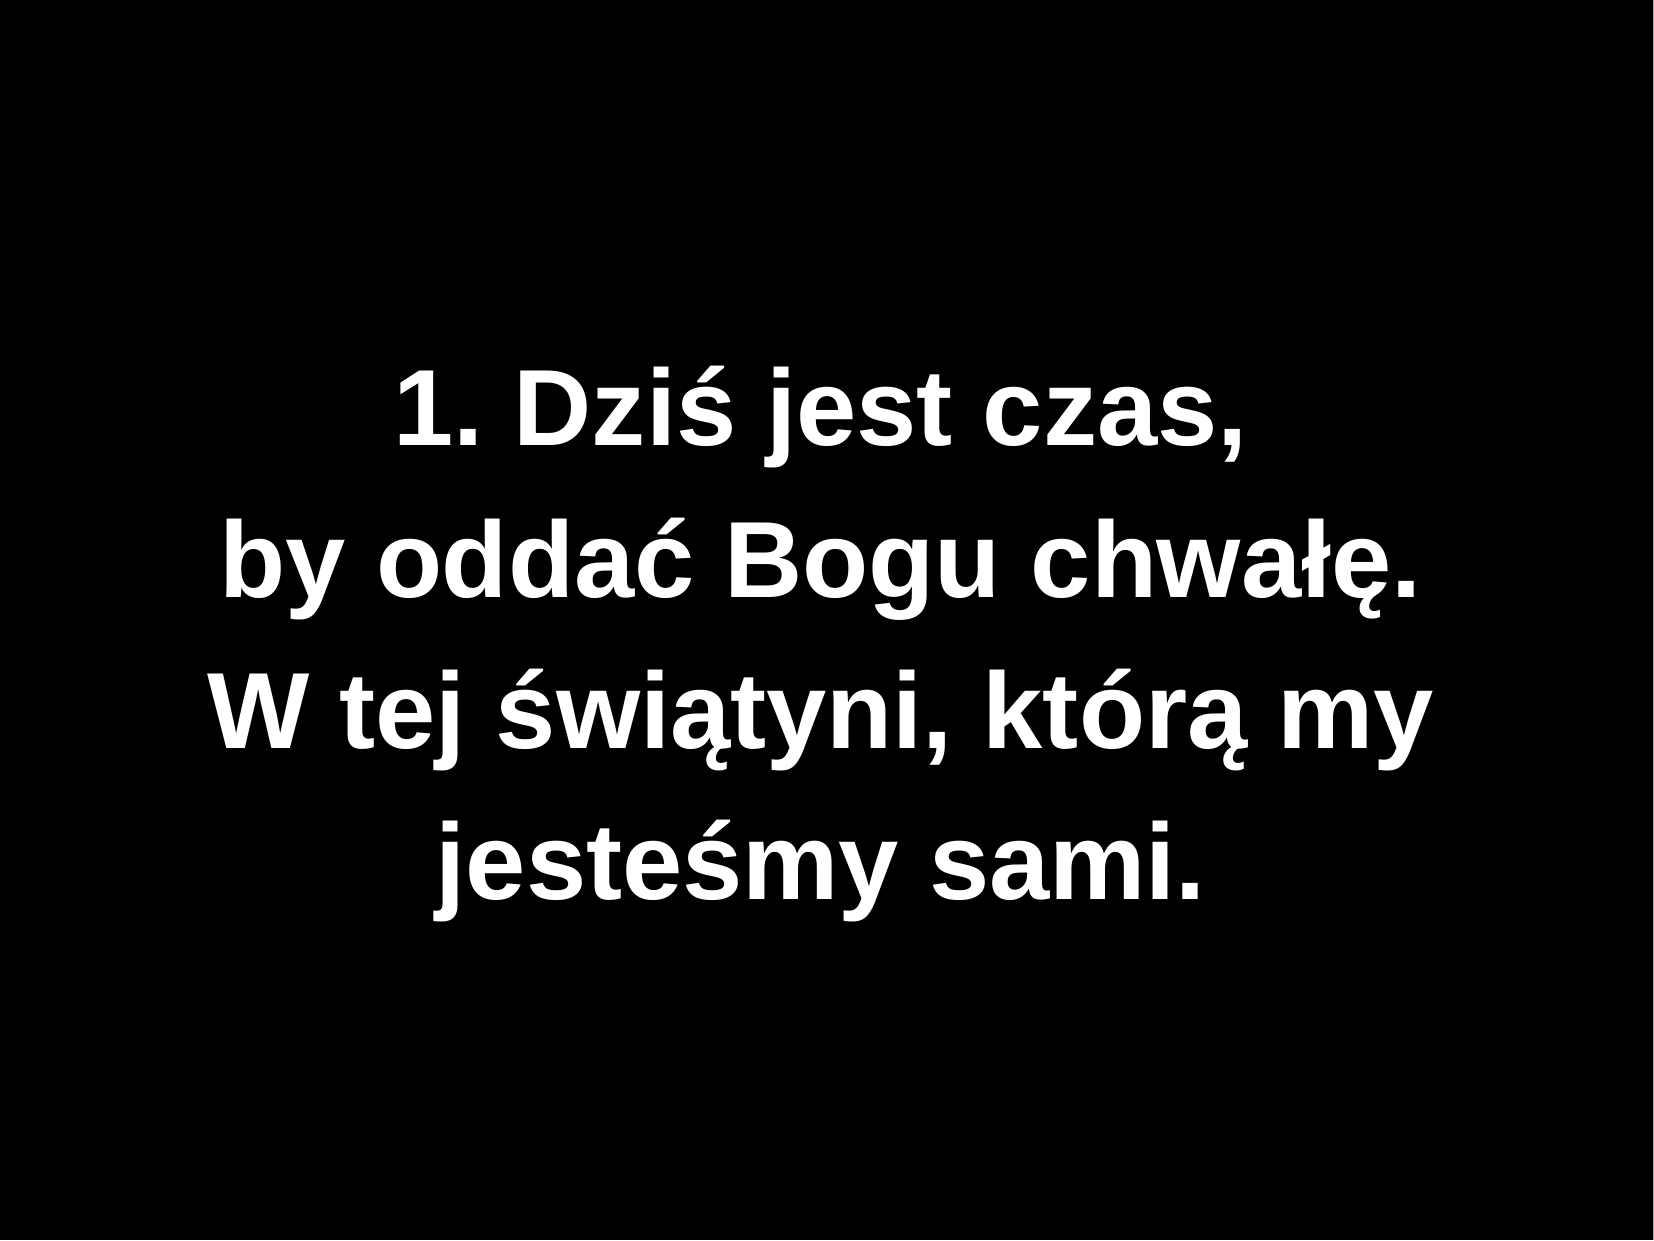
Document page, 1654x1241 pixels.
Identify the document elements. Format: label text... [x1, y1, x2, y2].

subtitle 1. Dziś jest czas, by oddać Bogu chwałę. W tej świątyni, którą my jesteśmy sami. [0, 0, 1642, 1241]
